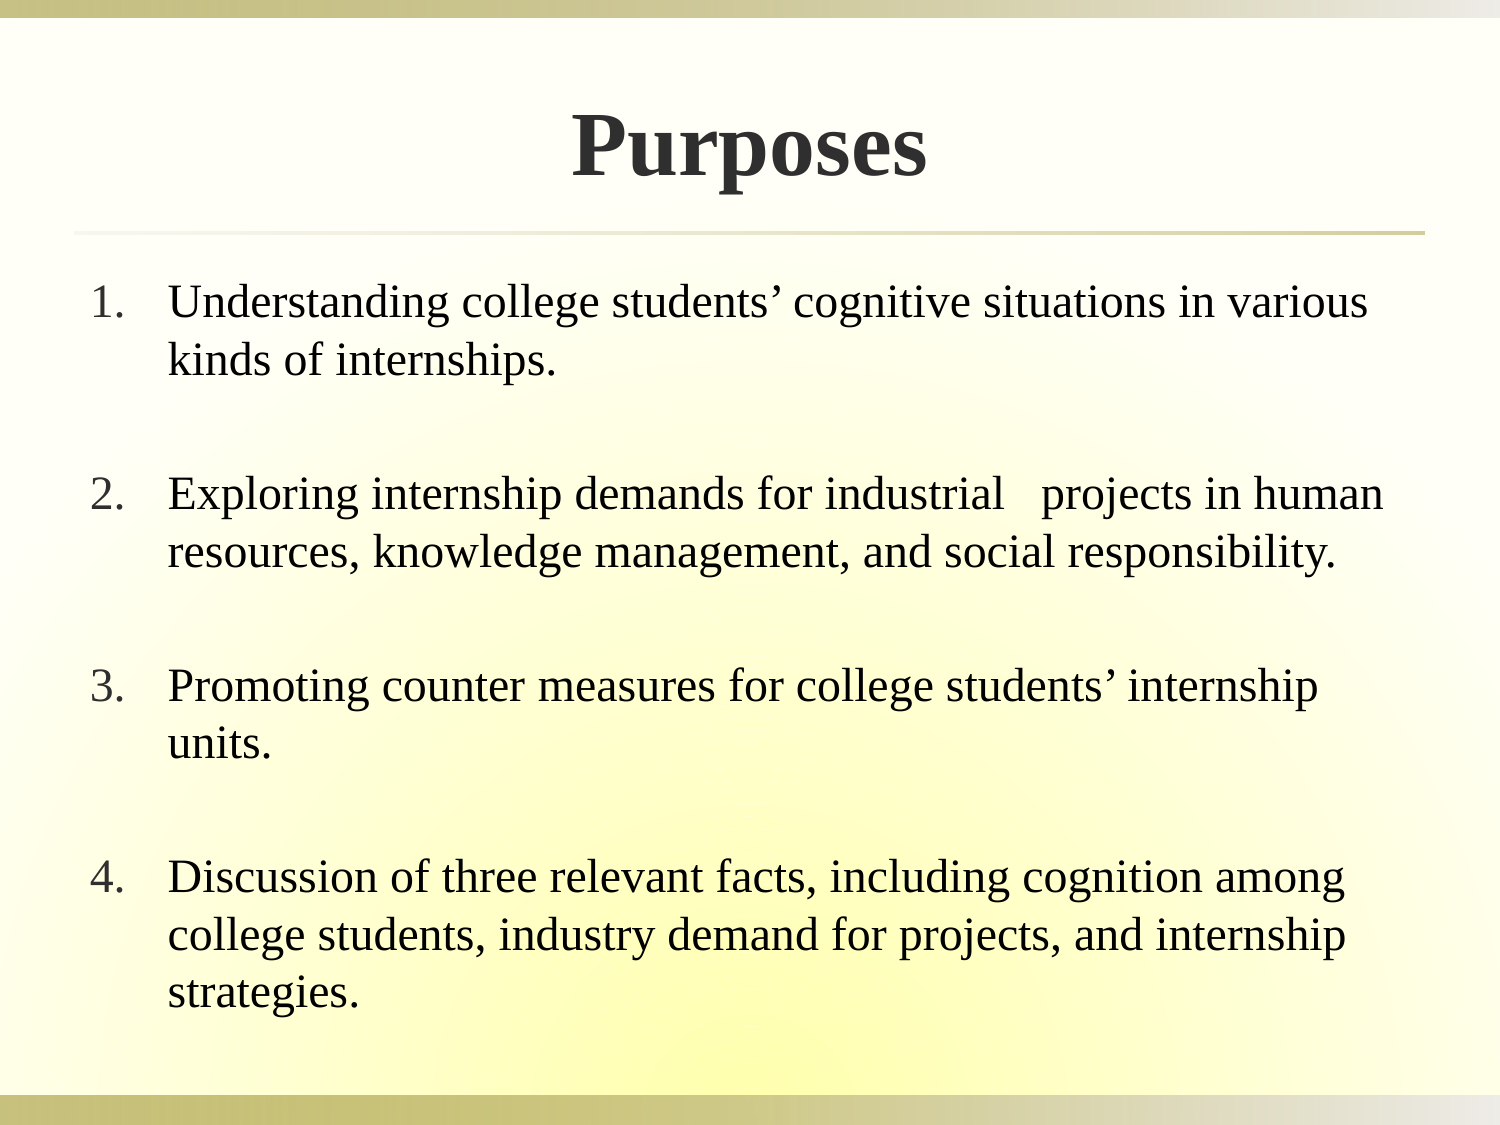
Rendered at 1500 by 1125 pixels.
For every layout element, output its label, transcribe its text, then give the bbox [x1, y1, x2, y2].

title Purposes [75, 45, 1425, 233]
list Understanding college students’ cognitive situations in various kinds of internships. Exploring internship demands for industrial projects in human resources, knowledge management, and social responsibility. Promoting counter measures for college students’ internship units. Discussion of three relevant facts, including cognition among college students, industry demand for projects, and internship strategies. [75, 262, 1425, 1032]
